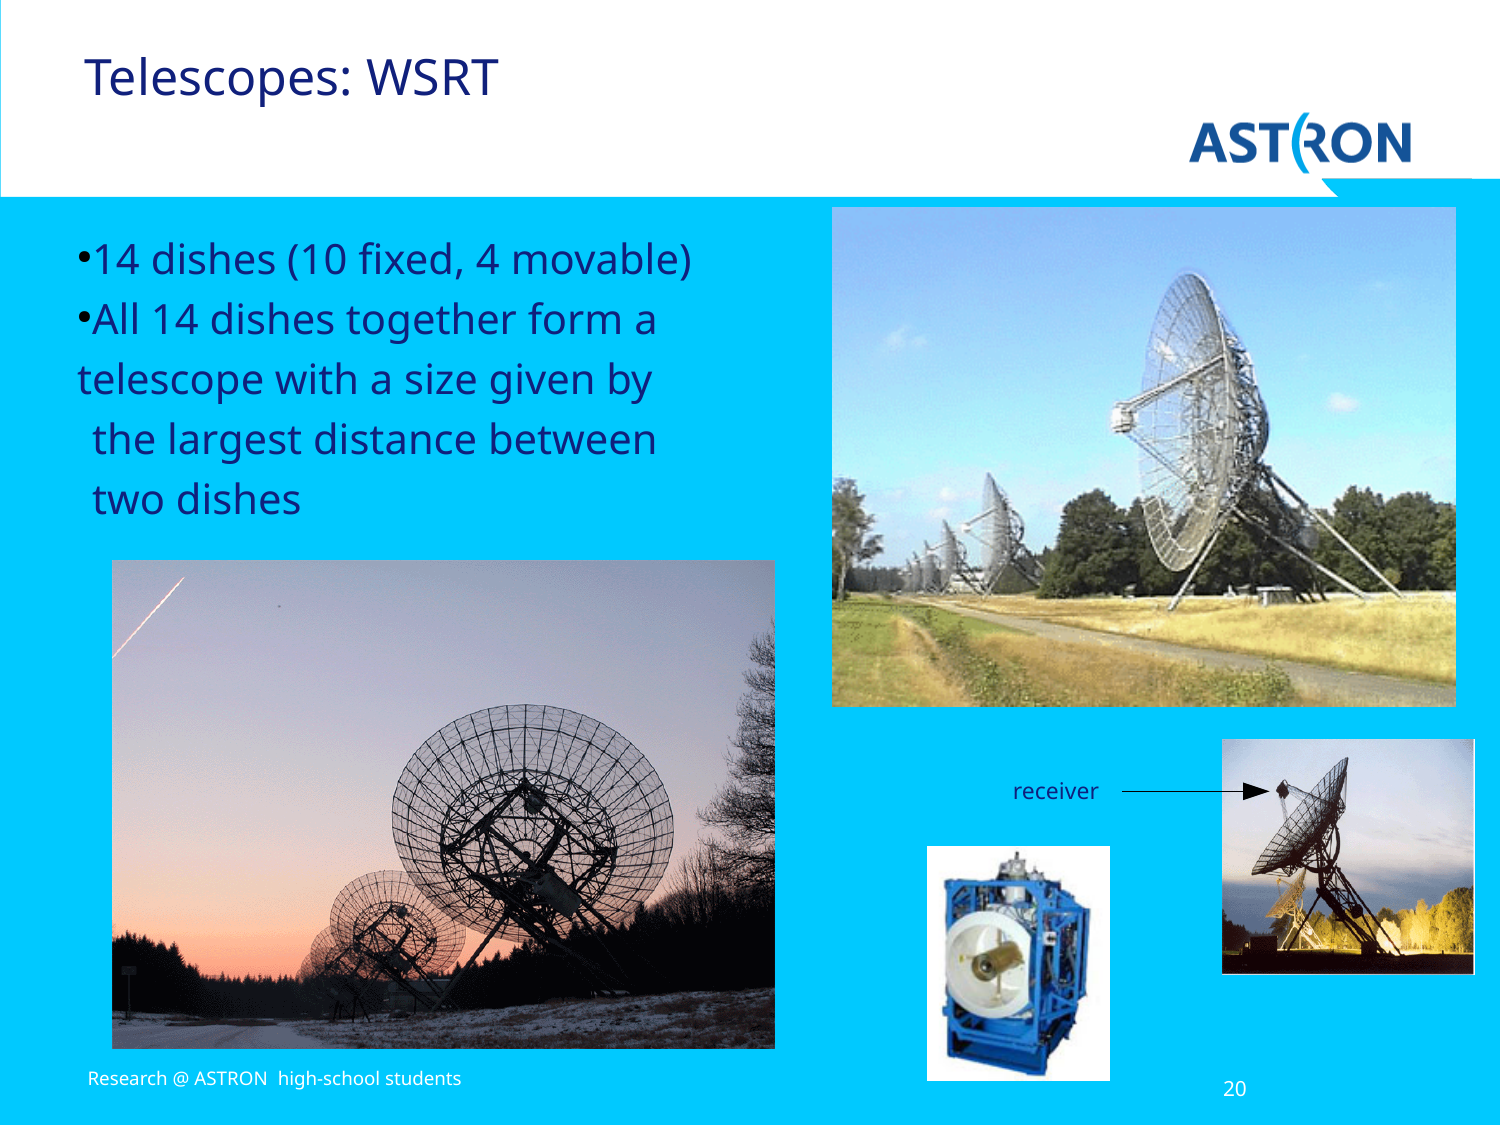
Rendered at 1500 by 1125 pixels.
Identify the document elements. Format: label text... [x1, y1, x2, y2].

picture [1223, 740, 1474, 974]
text_box 14 dishes (10 fixed, 4 movable) All 14 dishes together form a telescope with a size given by the largest distance between two dishes [62, 215, 823, 985]
picture [928, 847, 1109, 1080]
picture [113, 561, 774, 1048]
picture [0, 0, 1500, 196]
text_box Research @ ASTRON high-school students [87, 1062, 1055, 1125]
text_box receiver [998, 763, 1152, 812]
picture [833, 208, 1455, 706]
text_box Telescopes: WSRT [69, 37, 1075, 188]
text_box <number> [1208, 1062, 1409, 1125]
